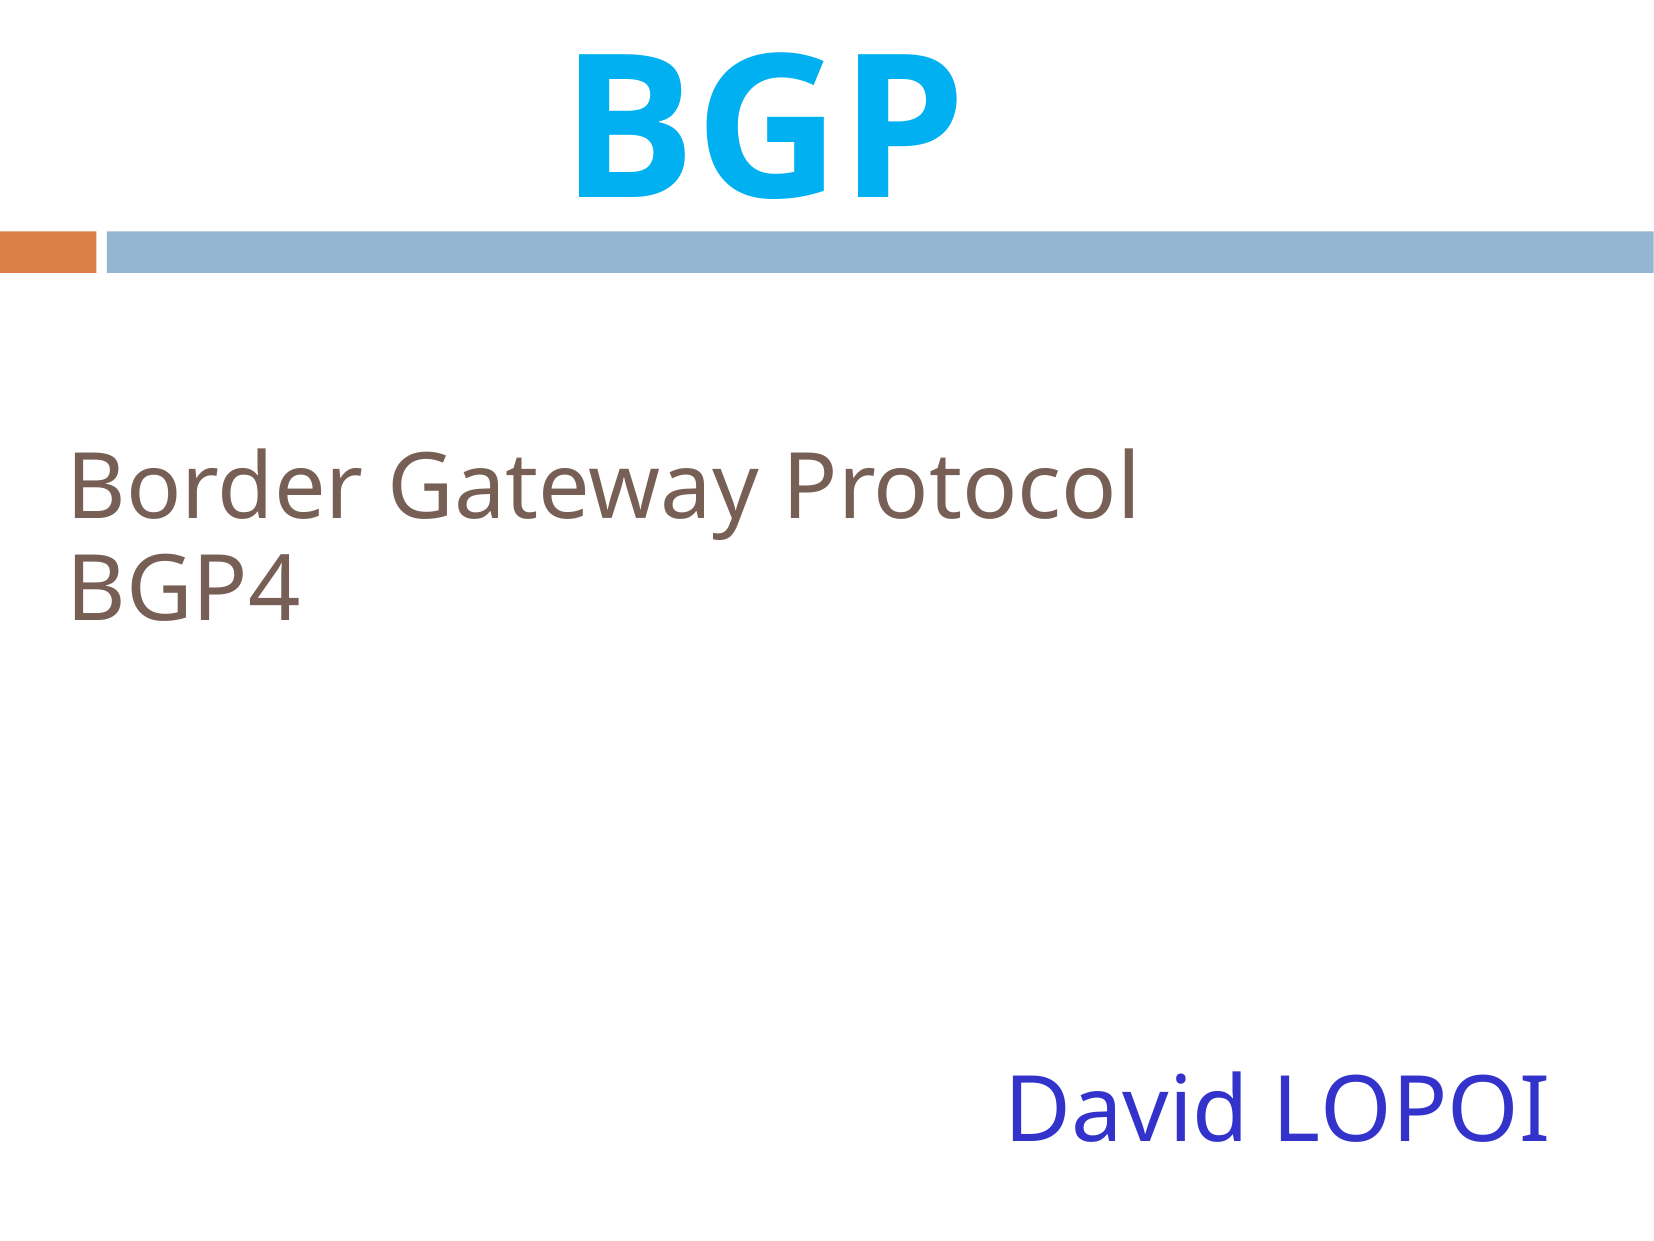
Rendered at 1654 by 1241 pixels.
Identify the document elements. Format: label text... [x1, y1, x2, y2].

title Border Gateway Protocol BGP4 [51, 432, 1627, 755]
text_box BGP [123, 41, 1530, 249]
text_box David LOPOI [901, 1063, 1654, 1158]
